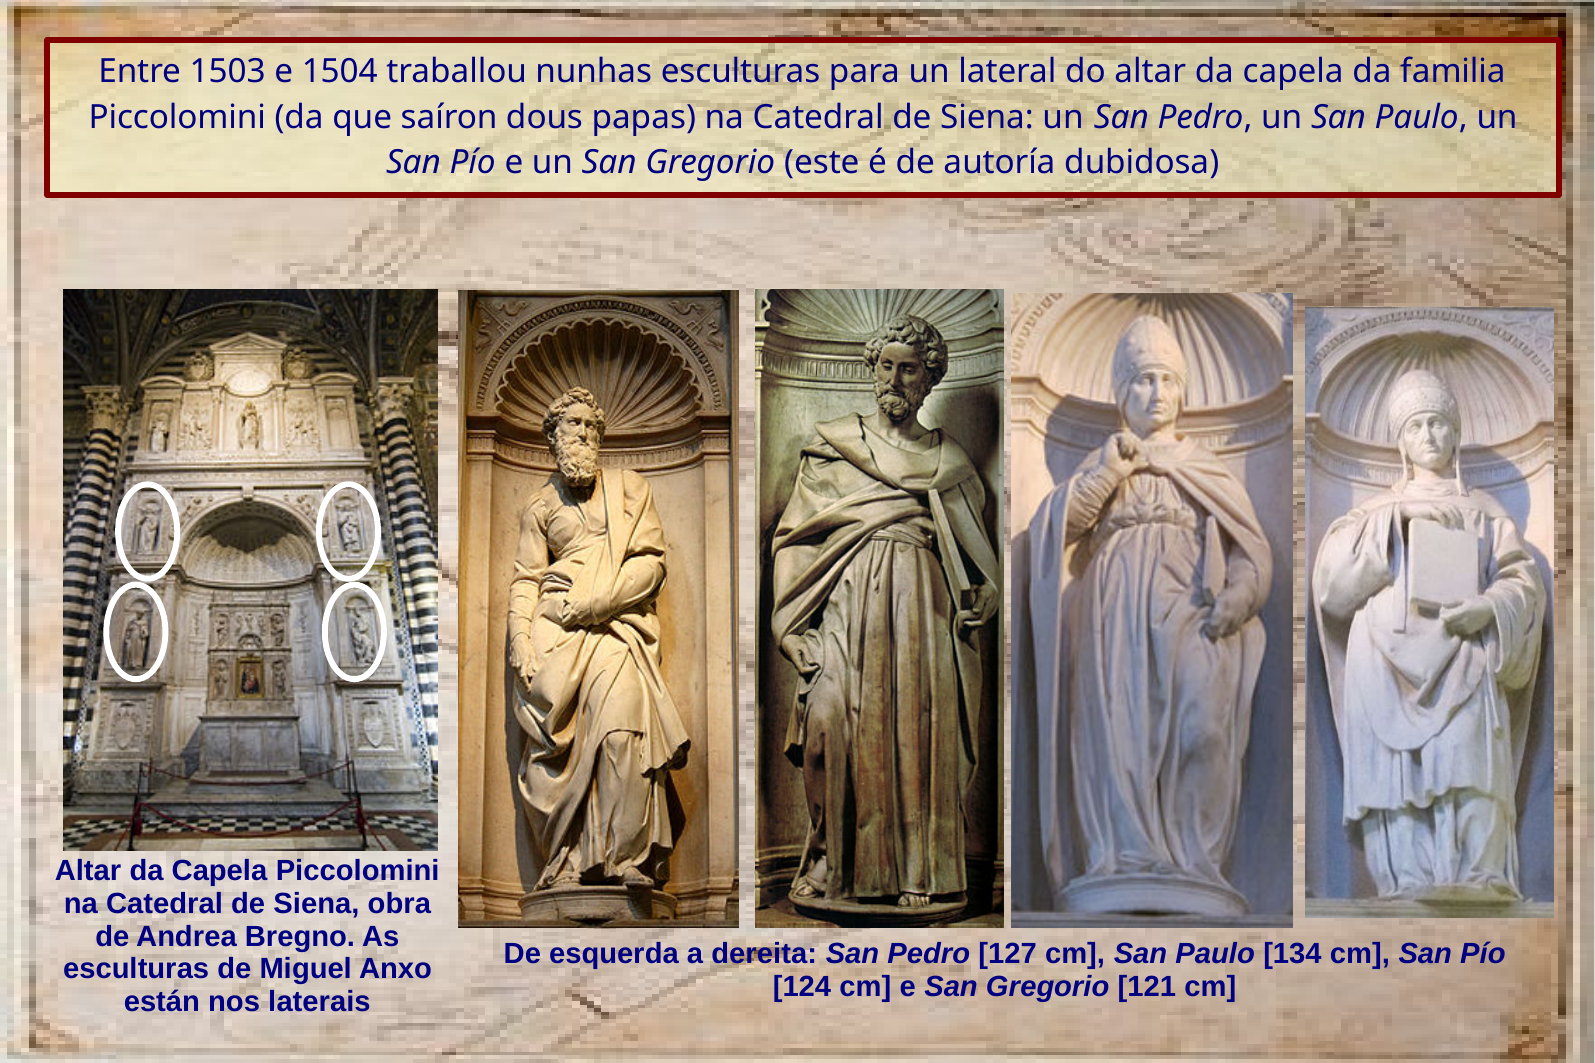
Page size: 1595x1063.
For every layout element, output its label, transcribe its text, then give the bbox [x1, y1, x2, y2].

text_box De esquerda a dereita: San Pedro [127 cm], San Paulo [134 cm], San Pío [124 cm] e San Gregorio [121 cm] [488, 929, 1524, 1010]
text_box [118, 484, 178, 579]
text_box Altar da Capela Piccolomini na Catedral de Siena, obra de Andrea Bregno. As esculturas de Miguel Anxo están nos laterais [40, 846, 467, 1026]
text_box [318, 484, 379, 579]
text_box [324, 584, 384, 680]
text_box Entre 1503 e 1504 traballou nunhas esculturas para un lateral do altar da capela da familia Piccolomini (da que saíron dous papas) na Catedral de Siena: un San Pedro, un San Paulo, un San Pío e un San Gregorio (este é de autoría dubidosa) [47, 39, 1560, 196]
text_box [106, 584, 166, 680]
picture [0, 0, 1595, 1063]
